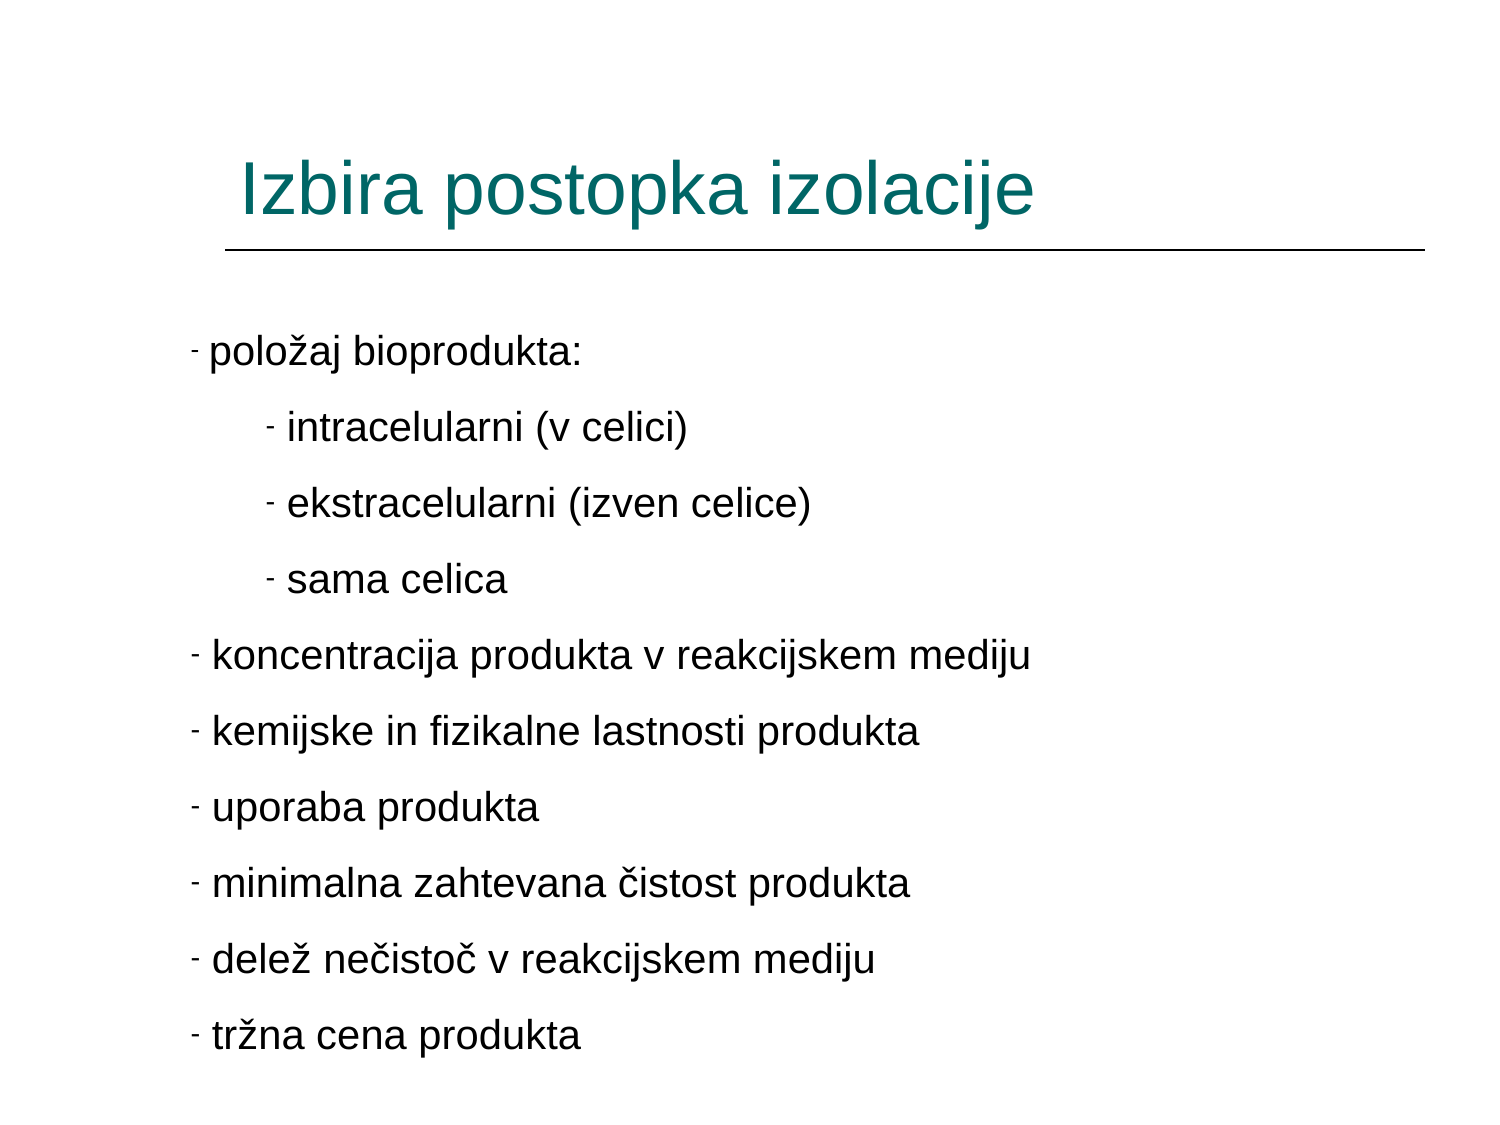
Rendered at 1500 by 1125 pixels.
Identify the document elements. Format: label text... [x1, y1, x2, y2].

text_box položaj bioprodukta: intracelularni (v celici) ekstracelularni (izven celice) sama celica koncentracija produkta v reakcijskem mediju kemijske in fizikalne lastnosti produkta uporaba produkta minimalna zahtevana čistost produkta delež nečistoč v reakcijskem mediju tržna cena produkta [175, 316, 1360, 1066]
title Izbira postopka izolacije [224, 49, 1425, 237]
